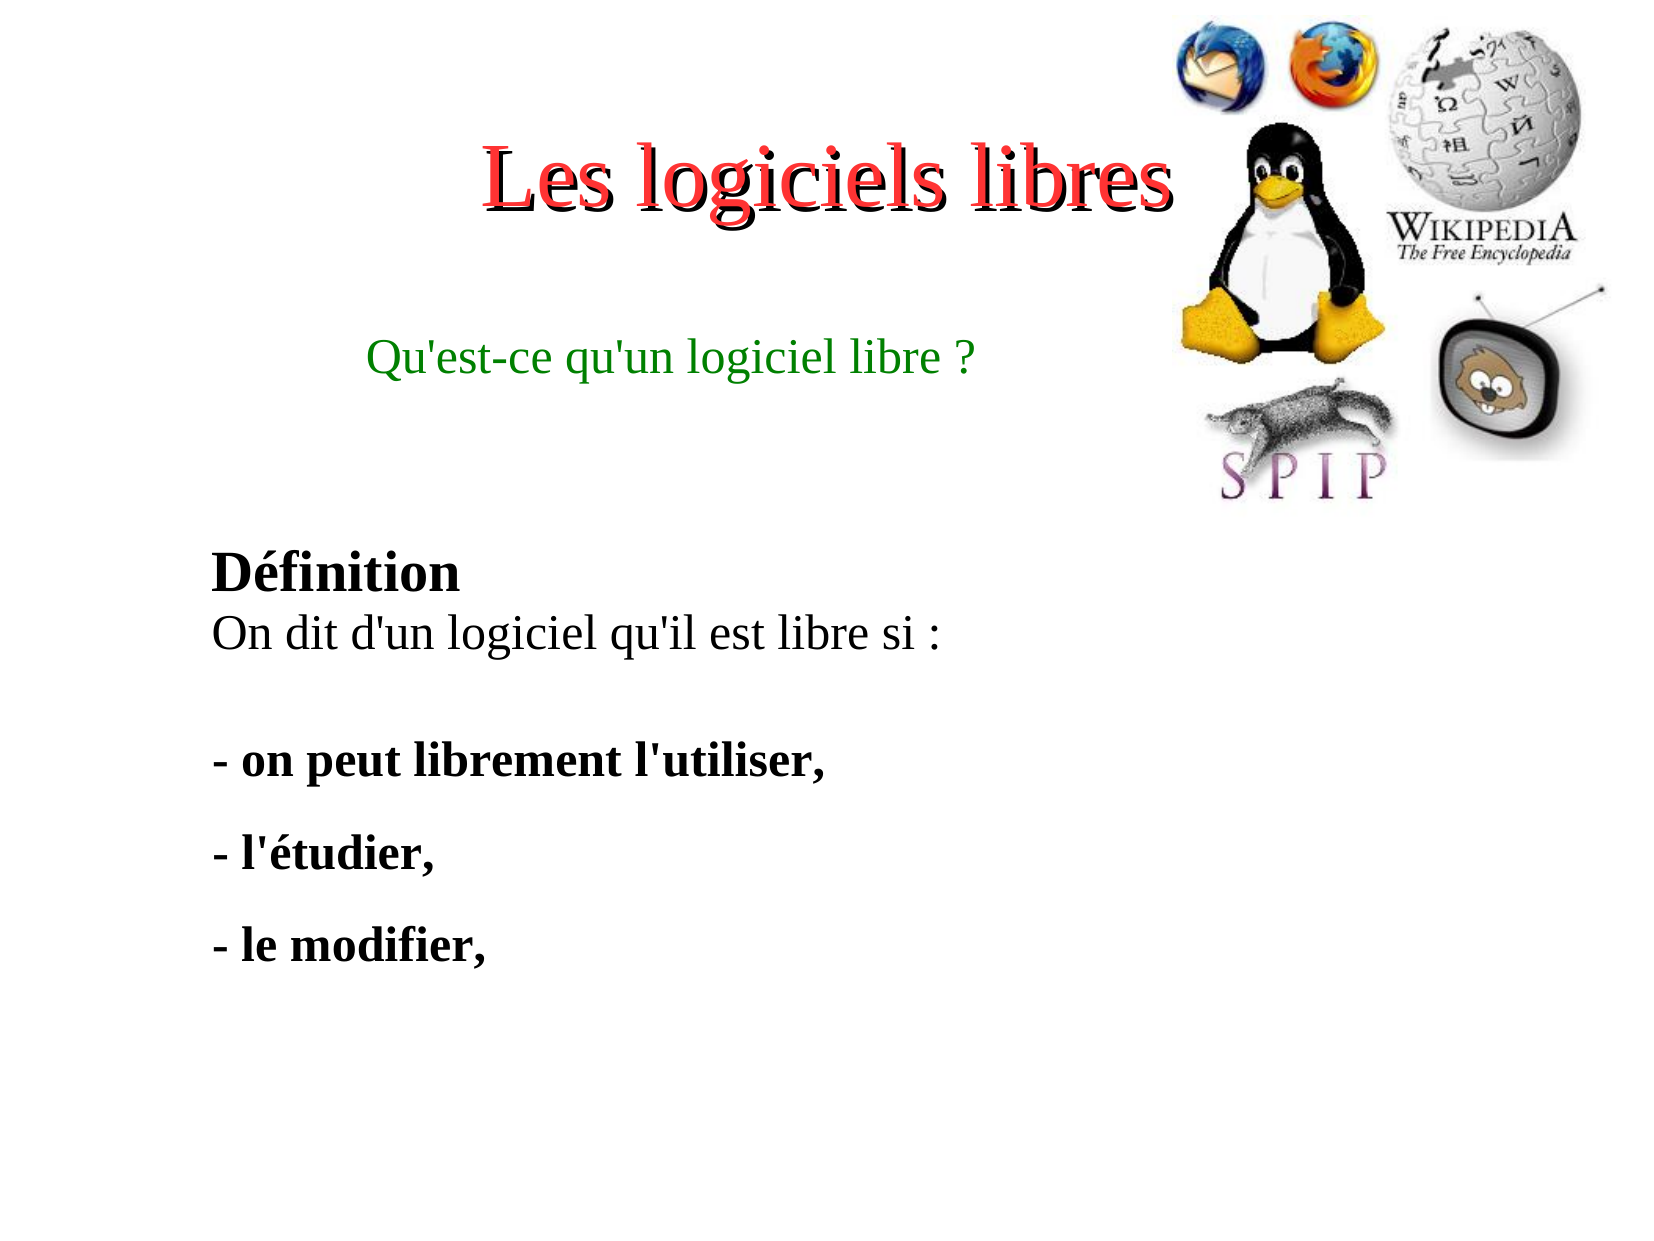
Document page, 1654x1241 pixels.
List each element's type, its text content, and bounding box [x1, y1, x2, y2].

picture [1172, 15, 1622, 527]
text_box Définition On dit d'un logiciel qu'il est libre si : [211, 539, 1533, 1010]
text_box - le modifier, [212, 917, 1472, 993]
text_box - on peut librement l'utiliser, [212, 732, 1386, 808]
title Les logiciels libres [121, 72, 1534, 280]
text_box - l'étudier, [212, 824, 1549, 901]
text_box Qu'est-ce qu'un logiciel libre ? [335, 328, 1008, 390]
